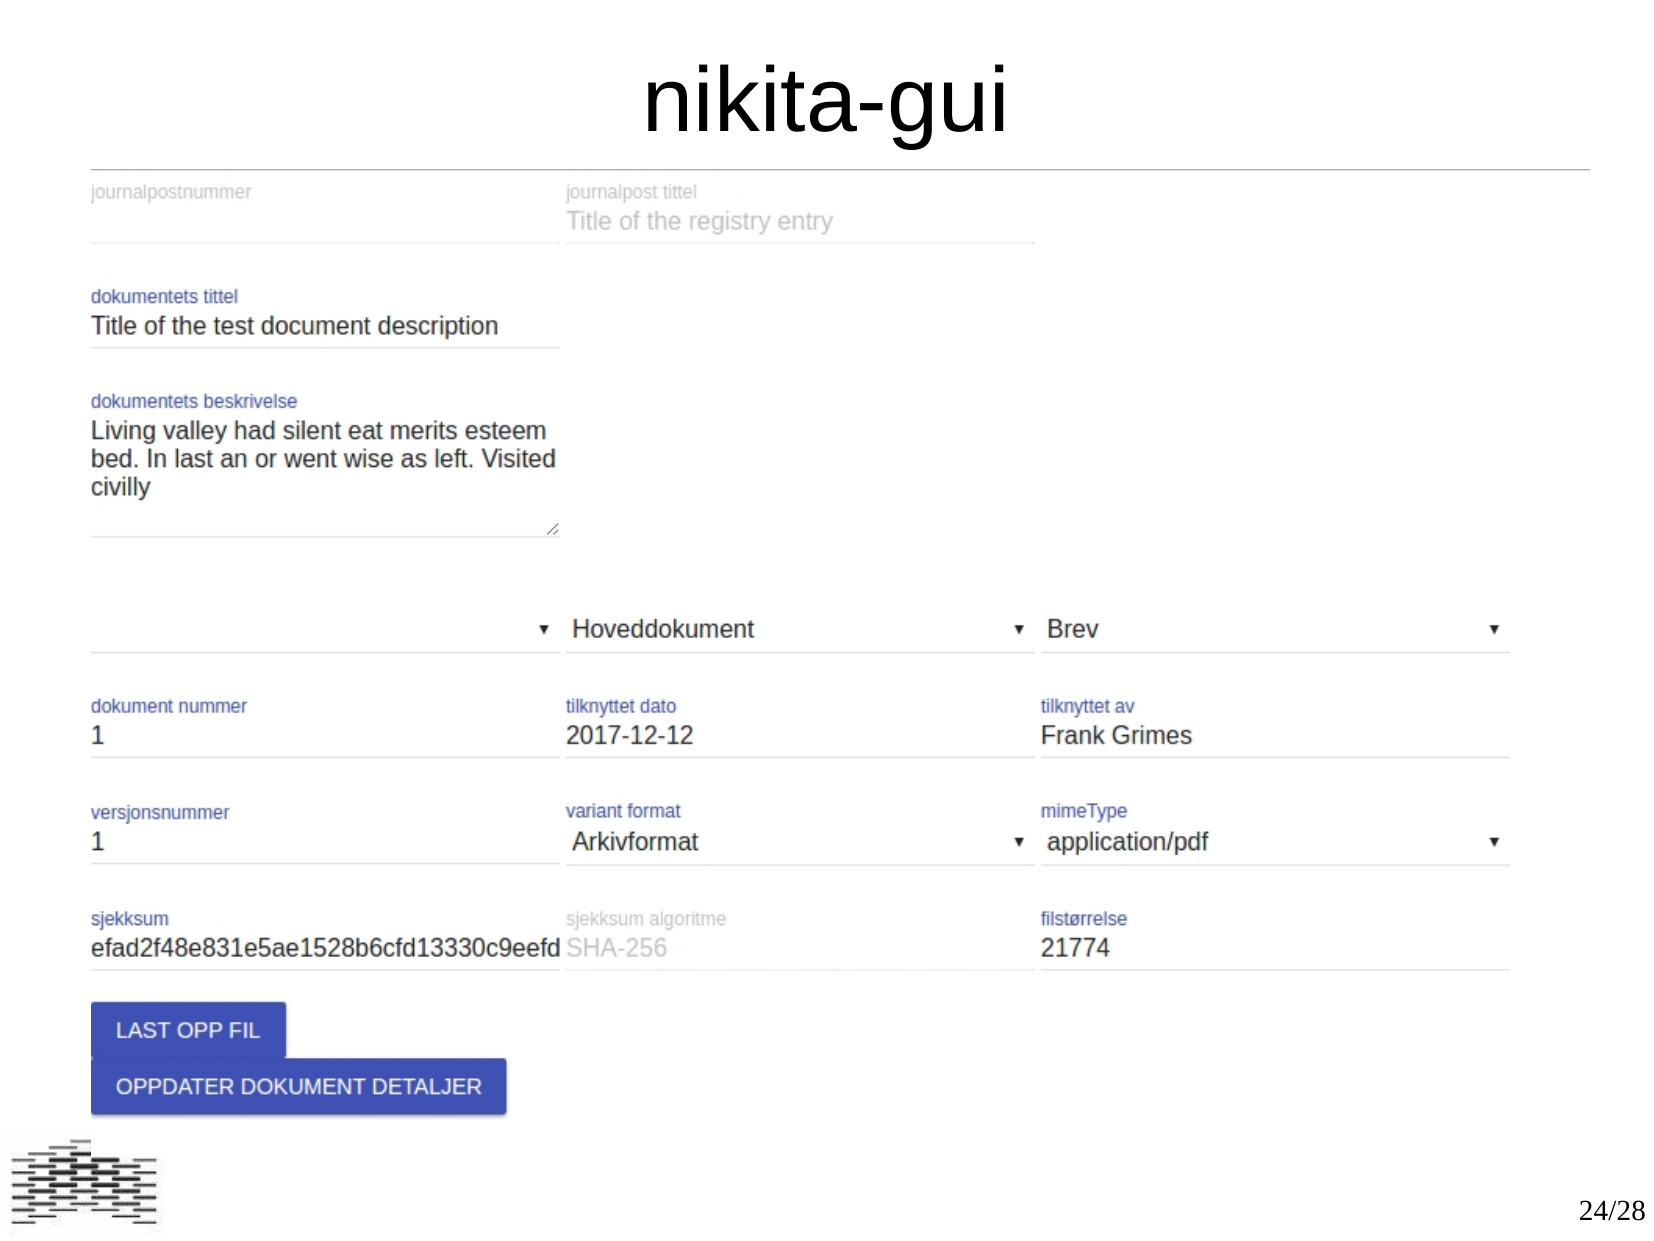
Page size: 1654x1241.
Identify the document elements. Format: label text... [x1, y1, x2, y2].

picture [5, 169, 1590, 1235]
title nikita-gui [82, 48, 1571, 152]
